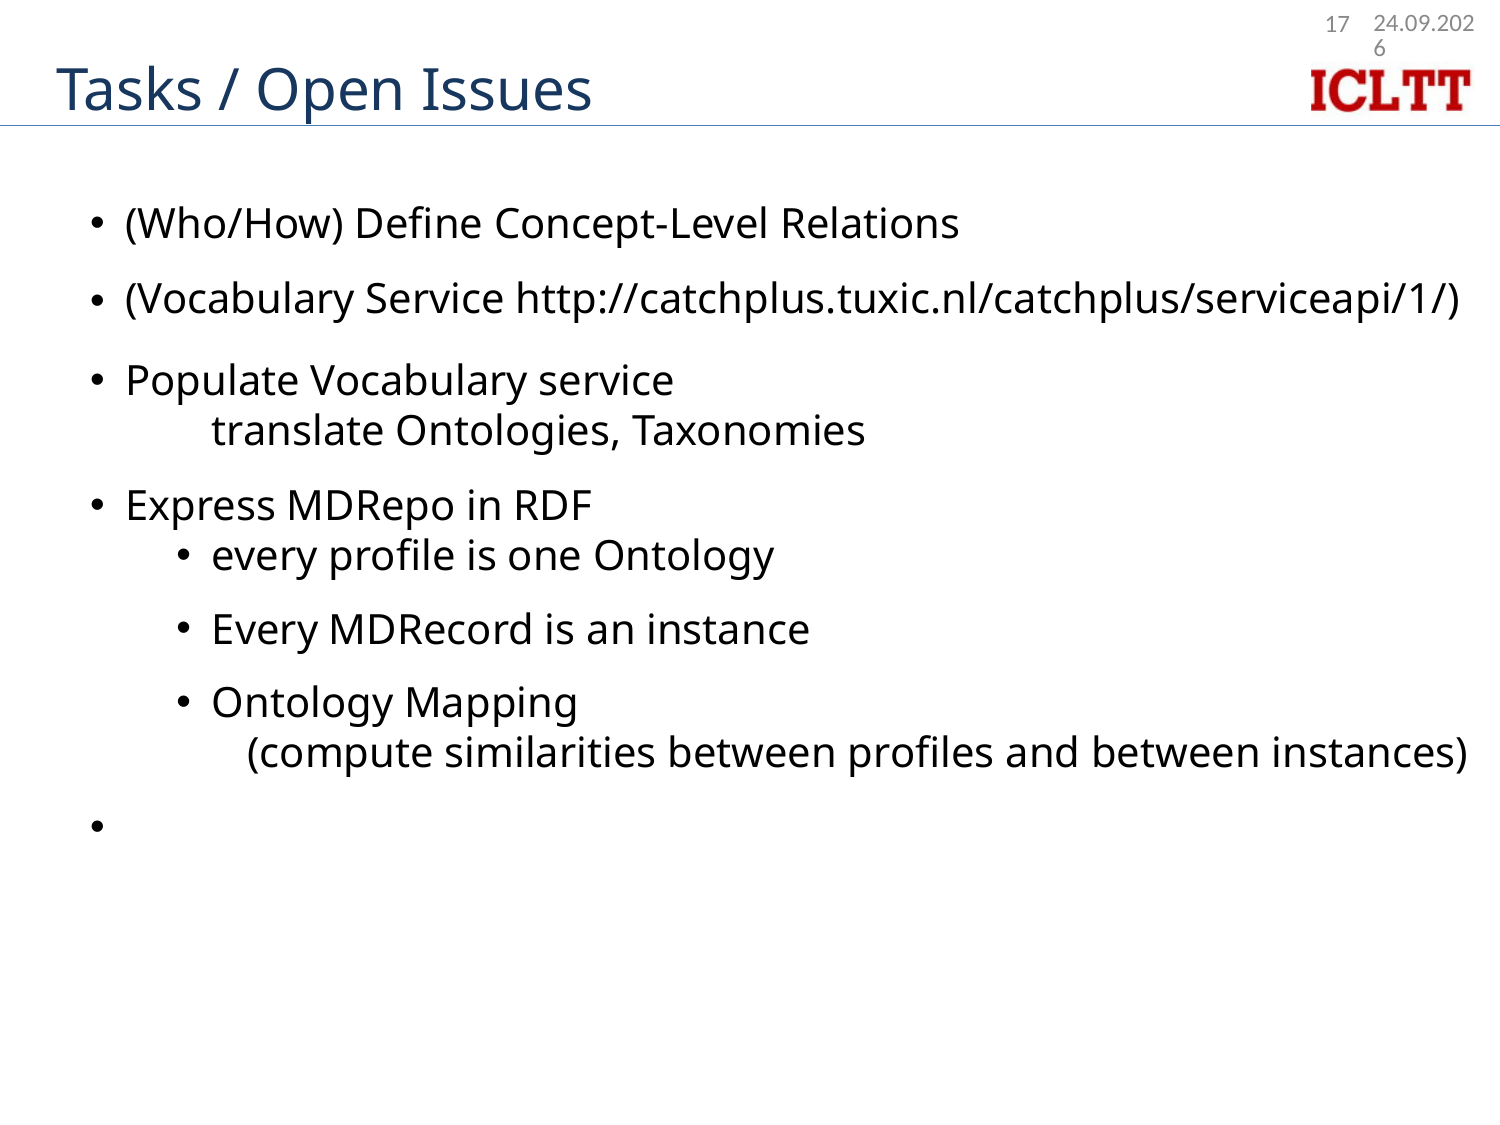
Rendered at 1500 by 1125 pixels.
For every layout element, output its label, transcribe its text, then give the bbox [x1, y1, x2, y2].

picture [1426, 61, 1475, 121]
title Tasks / Open Issues [41, 45, 1426, 126]
list (Who/How) Define Concept-Level Relations (Vocabulary Service http://catchplus.tuxic.nl/catchplus/serviceapi/1/) Populate Vocabulary service translate Ontologies, Taxonomies Express MDRepo in RDF every profile is one Ontology Every MDRecord is an instance Ontology Mapping (compute similarities between profiles and between instances) [75, 189, 1500, 1125]
